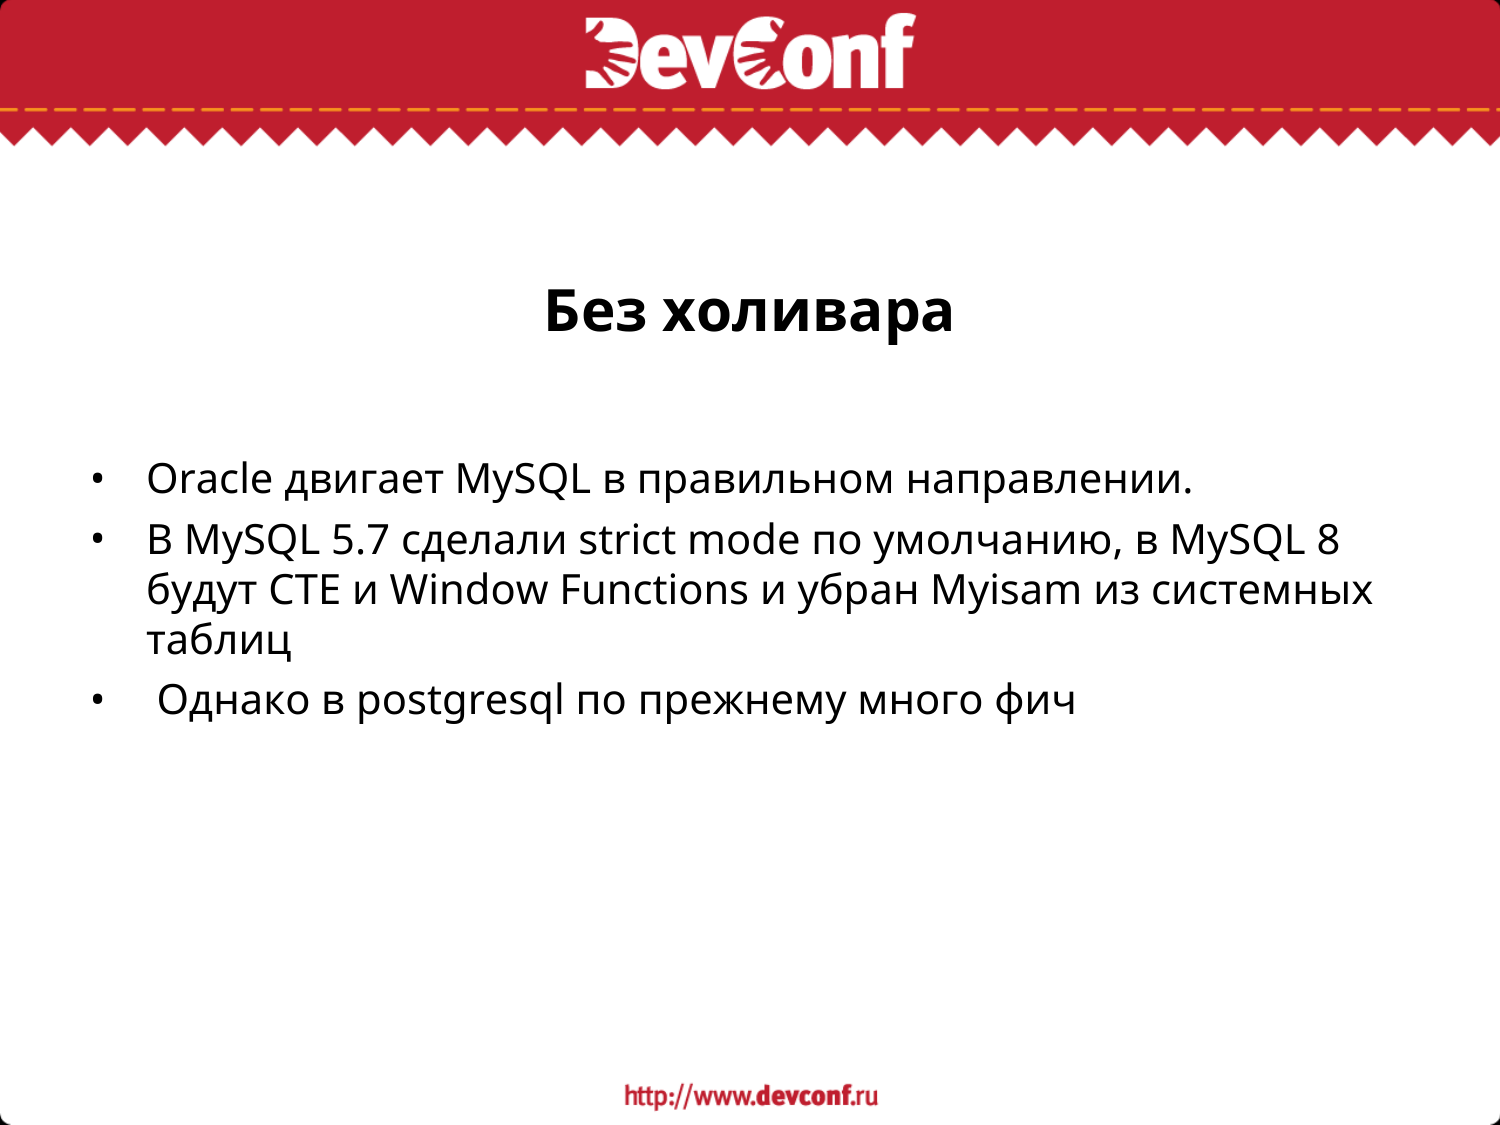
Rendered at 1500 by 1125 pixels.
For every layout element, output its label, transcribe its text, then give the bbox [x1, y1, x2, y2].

title Без холивара [75, 219, 1426, 398]
picture [0, 0, 1500, 1125]
list Oracle двигает MySQL в правильном направлении. В MySQL 5.7 сделали strict mode по умолчанию, в MySQL 8 будут CTE и Window Functions и убран Myisam из системных таблиц Однако в postgresql по прежнему много фич [75, 444, 1426, 965]
